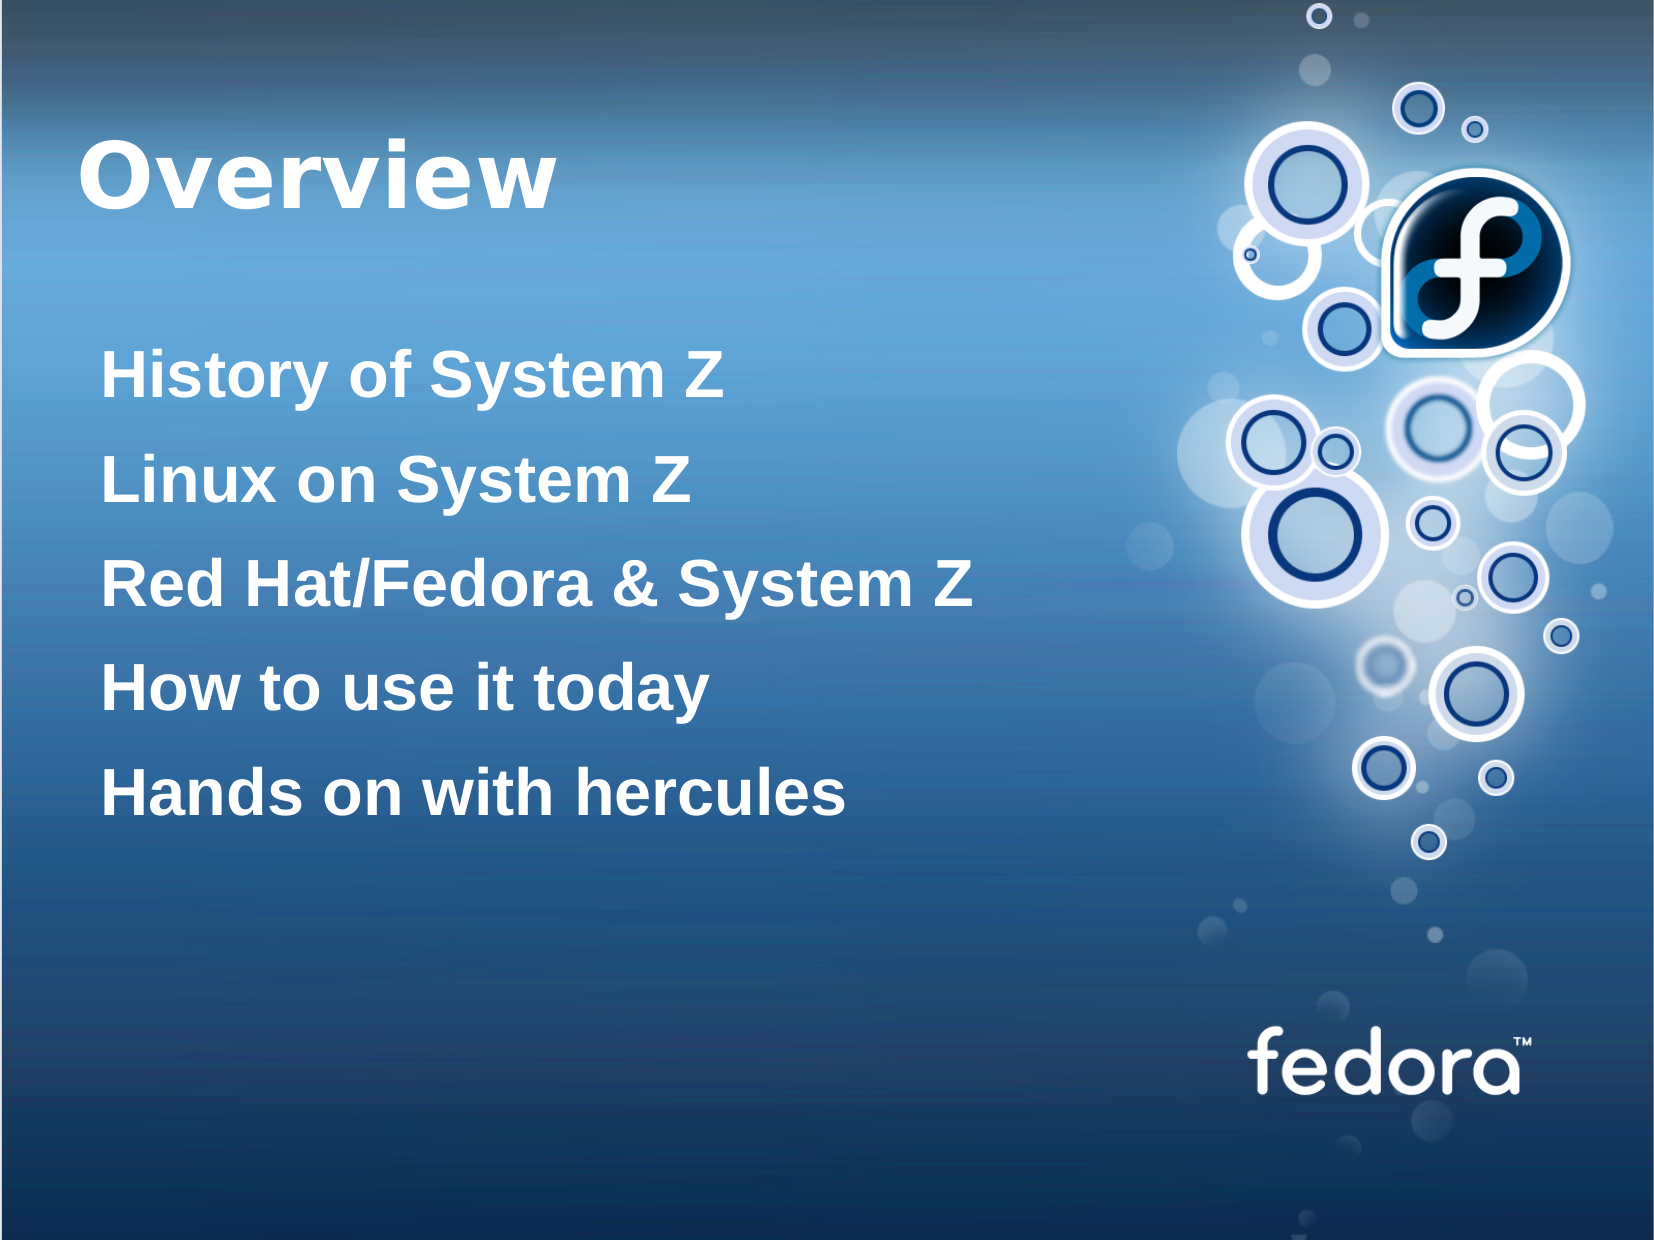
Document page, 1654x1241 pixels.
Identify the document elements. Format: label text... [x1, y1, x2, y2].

picture [1, 0, 1654, 1240]
title Overview [76, 80, 1565, 273]
list History of System Z Linux on System Z Red Hat/Fedora & System Z How to use it today Hands on with hercules [82, 337, 1388, 1142]
